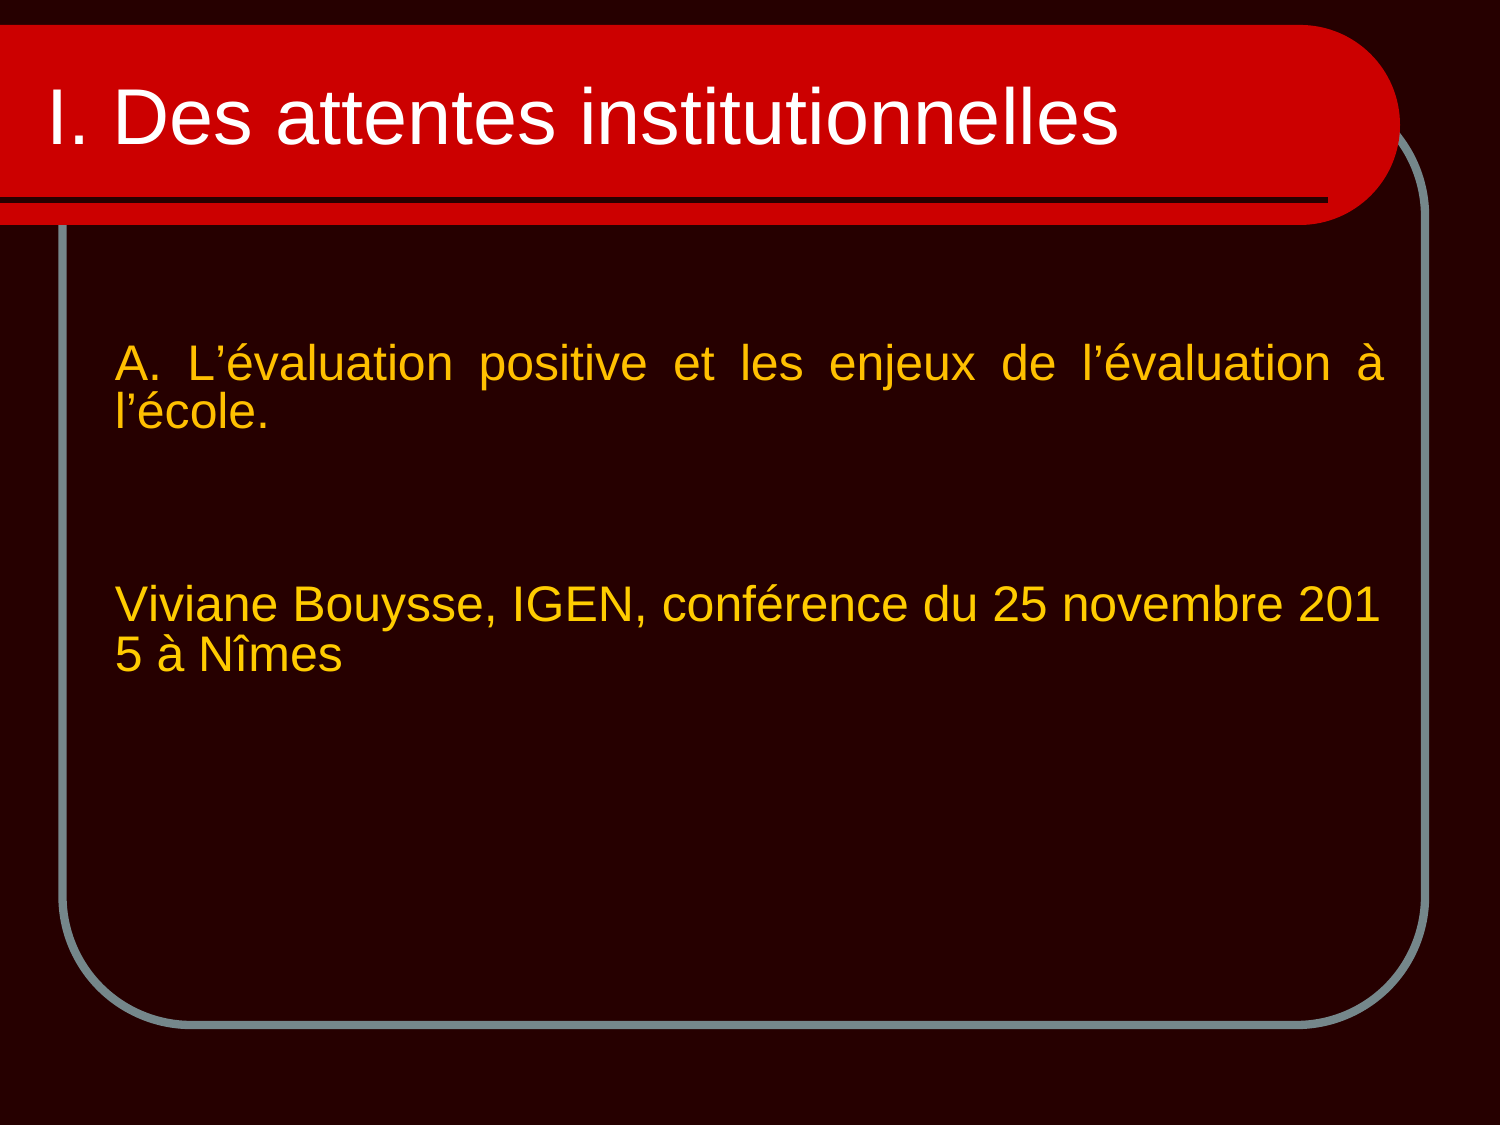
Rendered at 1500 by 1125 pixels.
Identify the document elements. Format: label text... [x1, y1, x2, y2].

title I. Des attentes institutionnelles [31, 37, 1347, 188]
list A. L’évaluation positive et les enjeux de l’évaluation à l’école. Viviane Bouysse, IGEN, conférence du 25 novembre 2015 à Nîmes [99, 262, 1401, 914]
